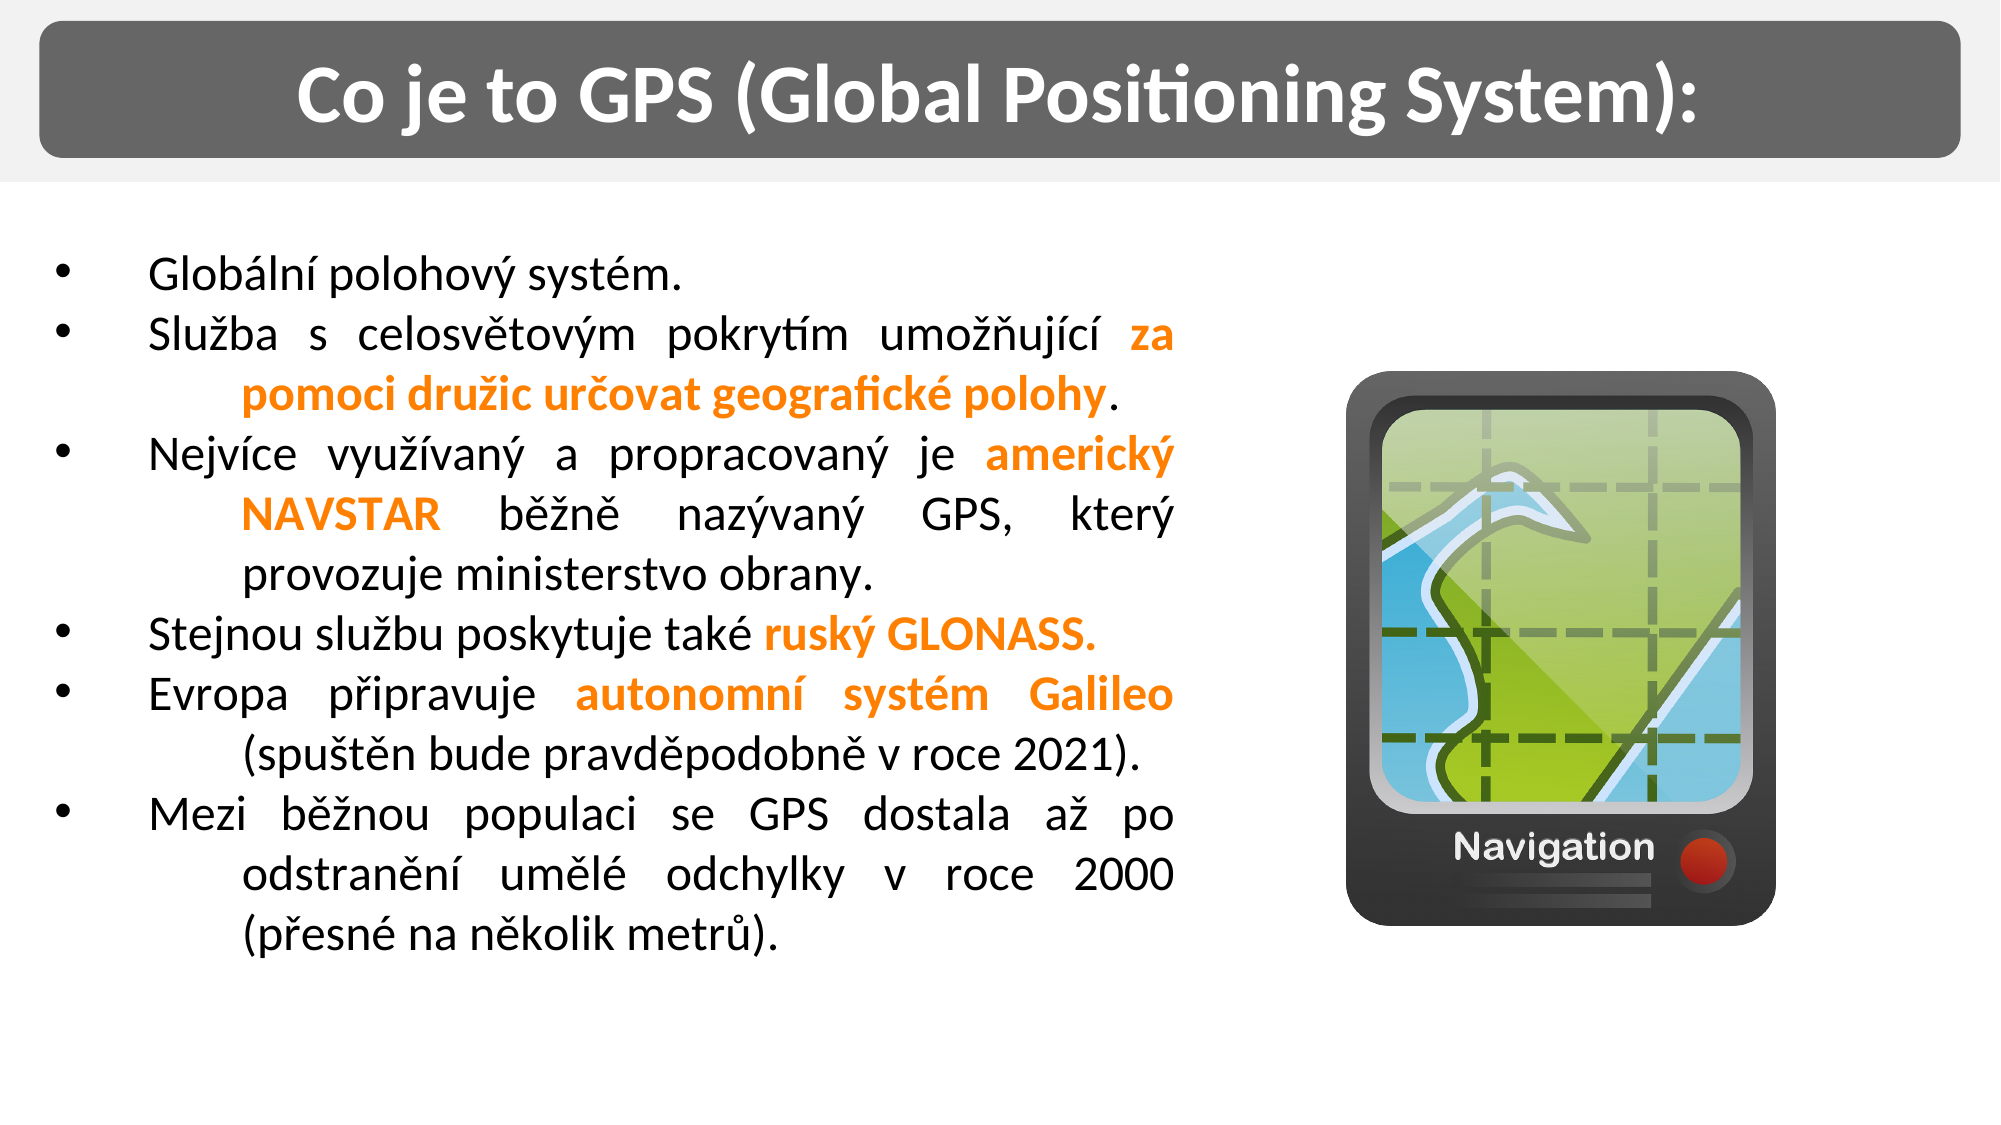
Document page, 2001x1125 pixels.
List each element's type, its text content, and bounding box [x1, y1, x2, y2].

text_box Globální polohový systém. Služba s celosvětovým pokrytím umožňující za pomoci družic určovat geografické polohy. Nejvíce využívaný a propracovaný je americký NAVSTAR běžně nazývaný GPS, který provozuje ministerstvo obrany. Stejnou službu poskytuje také ruský GLONASS. Evropa připravuje autonomní systém Galileo (spuštěn bude pravděpodobně v roce 2021). Mezi běžnou populaci se GPS dostala až po odstranění umělé odchylky v roce 2000 (přesné na několik metrů). [39, 232, 1190, 968]
picture [1346, 371, 1776, 926]
text_box [0, 0, 2000, 182]
text_box Co je to GPS (Global Positioning System): [39, 20, 1961, 158]
